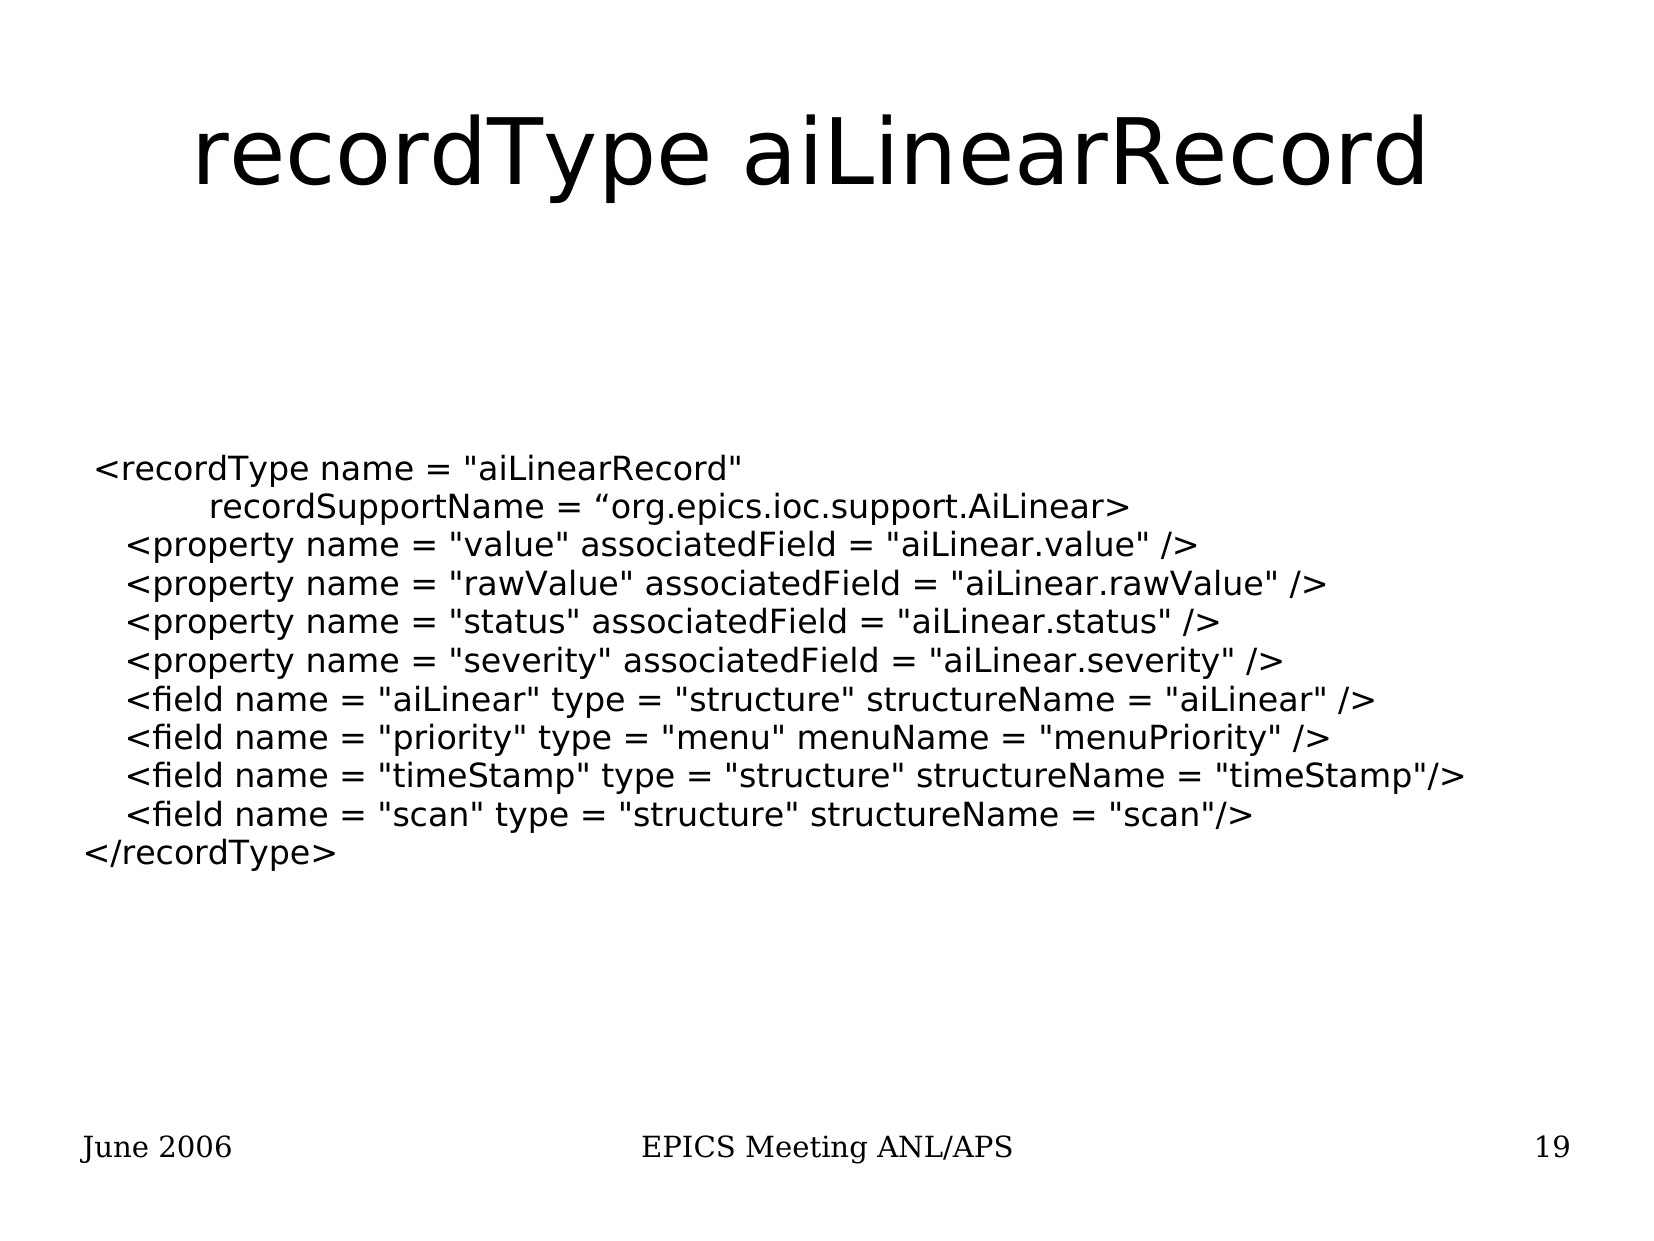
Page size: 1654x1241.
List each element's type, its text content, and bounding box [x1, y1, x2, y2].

title recordType aiLinearRecord [82, 49, 1571, 257]
subtitle <recordType name = "aiLinearRecord" recordSupportName = “org.epics.ioc.support.AiLinear> <property name = "value" associatedField = "aiLinear.value" /> <property name = "rawValue" associatedField = "aiLinear.rawValue" /> <property name = "status" associatedField = "aiLinear.status" /> <property name = "severity" associatedField = "aiLinear.severity" /> <field name = "aiLinear" type = "structure" structureName = "aiLinear" /> <field name = "priority" type = "menu" menuName = "menuPriority" /> <field name = "timeStamp" type = "structure" structureName = "timeStamp"/> <field name = "scan" type = "structure" structureName = "scan"/> </recordType> [82, 297, 1571, 1102]
